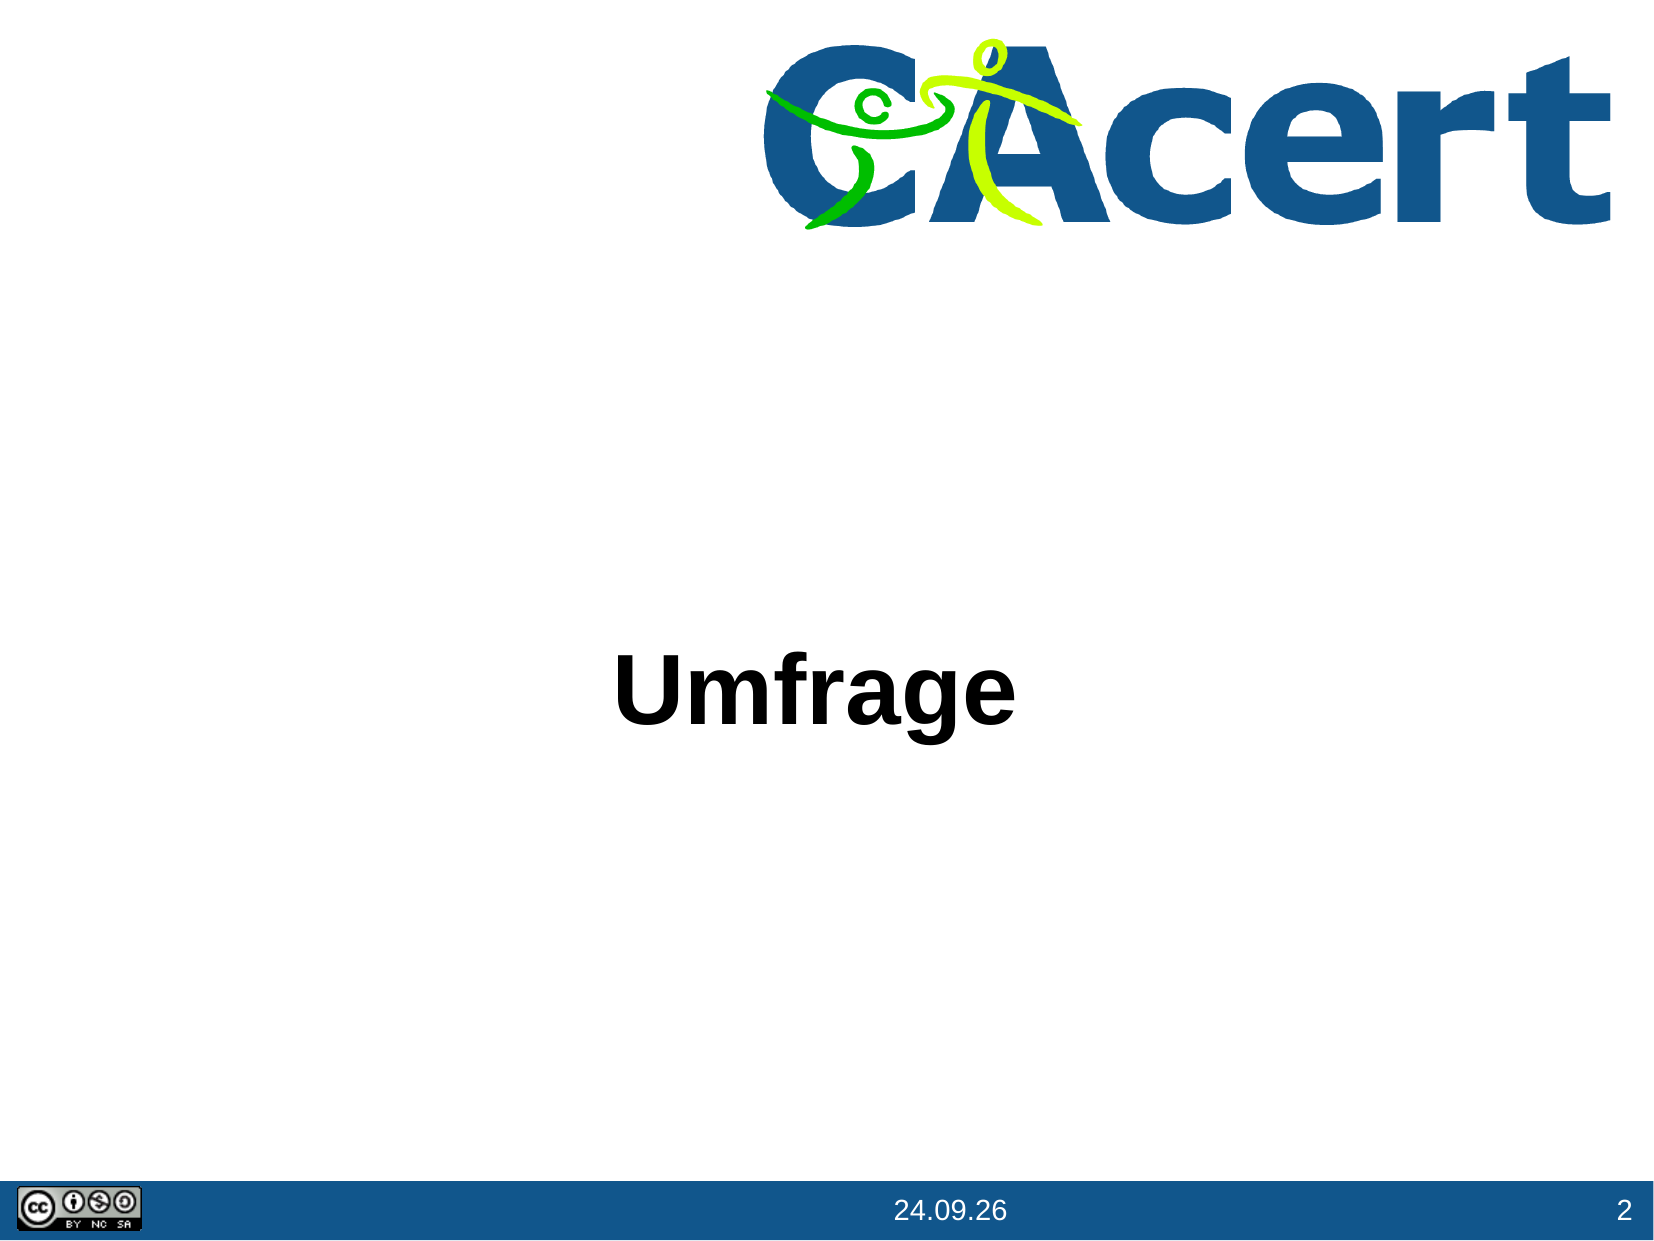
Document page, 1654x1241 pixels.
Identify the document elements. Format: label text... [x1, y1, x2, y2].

title Umfrage [70, 265, 1560, 1115]
picture [17, 1186, 142, 1231]
picture [761, 35, 1613, 231]
